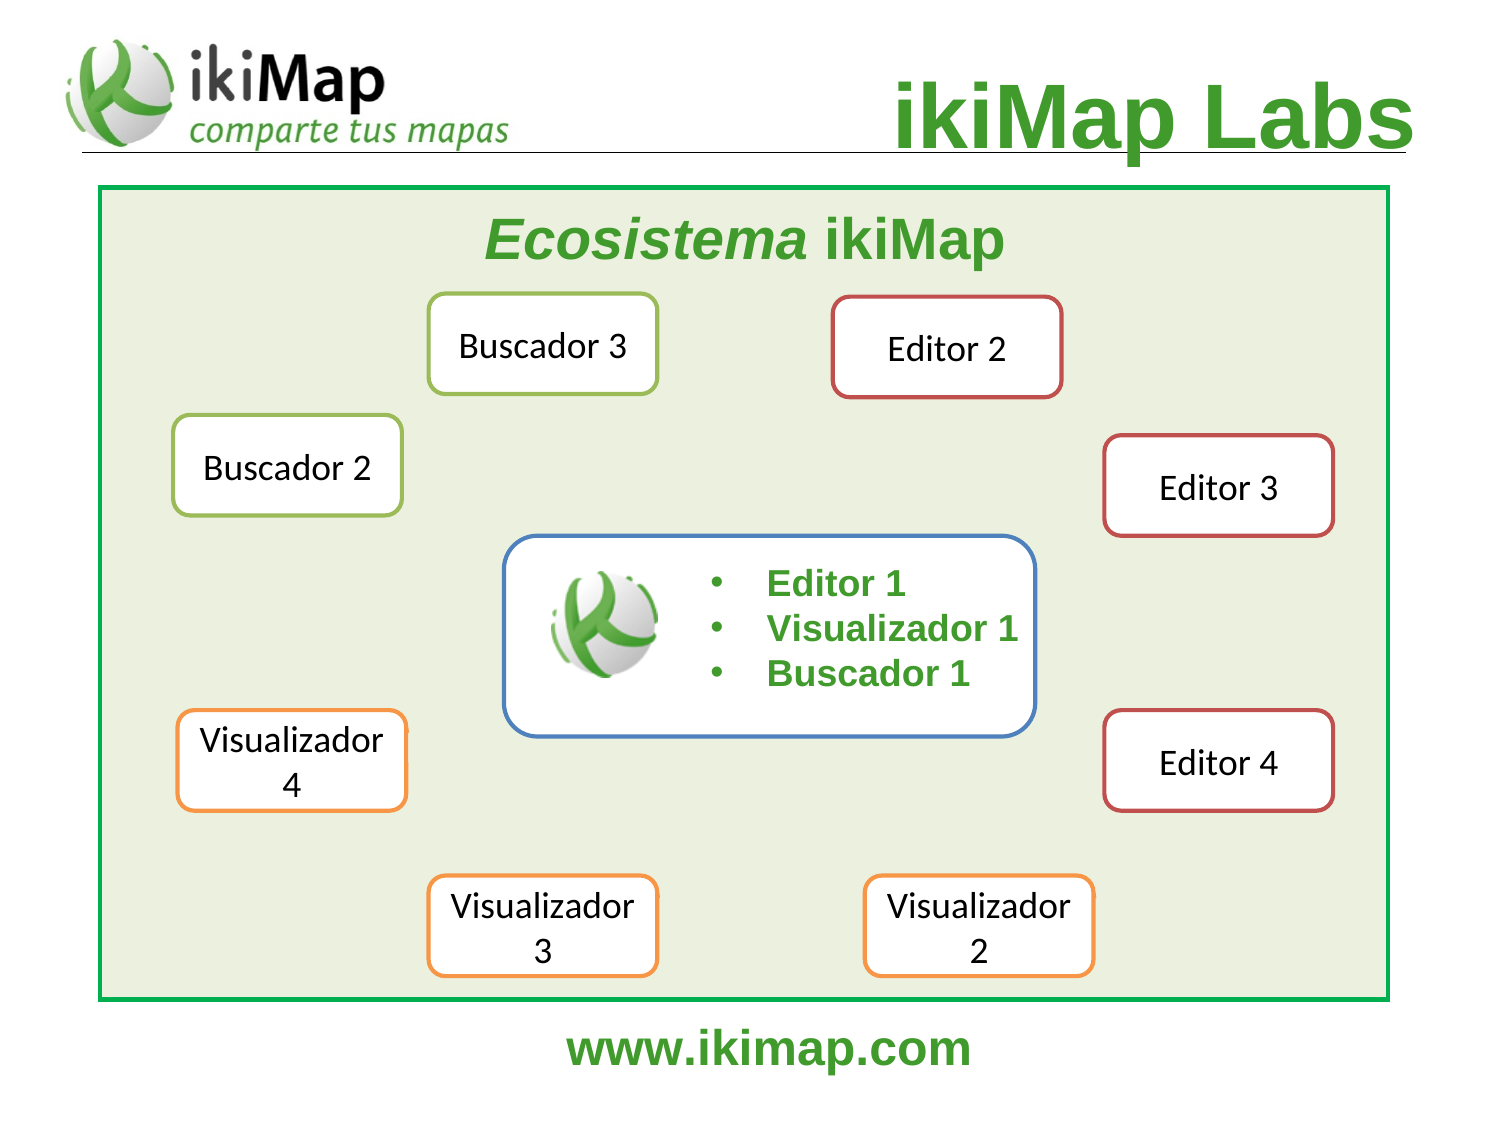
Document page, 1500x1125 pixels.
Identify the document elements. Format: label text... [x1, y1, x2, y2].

text_box Editor 2 [832, 296, 1062, 398]
text_box Buscador 2 [173, 414, 402, 516]
picture [551, 571, 658, 678]
text_box Visualizador3 [428, 875, 658, 977]
text_box Editor 4 [1104, 710, 1334, 811]
text_box Visualizador2 [864, 875, 1094, 977]
text_box [100, 187, 1388, 1000]
text_box Ecosistema ikiMap [469, 193, 1022, 279]
text_box ikiMap Labs [877, 49, 1433, 175]
text_box www.ikimap.com [551, 1007, 988, 1084]
text_box Buscador 3 [428, 293, 658, 395]
picture [58, 35, 526, 152]
text_box Visualizador4 [177, 710, 407, 811]
text_box Editor 3 [1104, 435, 1334, 536]
text_box Editor 1 Visualizador 1 Buscador 1 [695, 551, 1034, 747]
